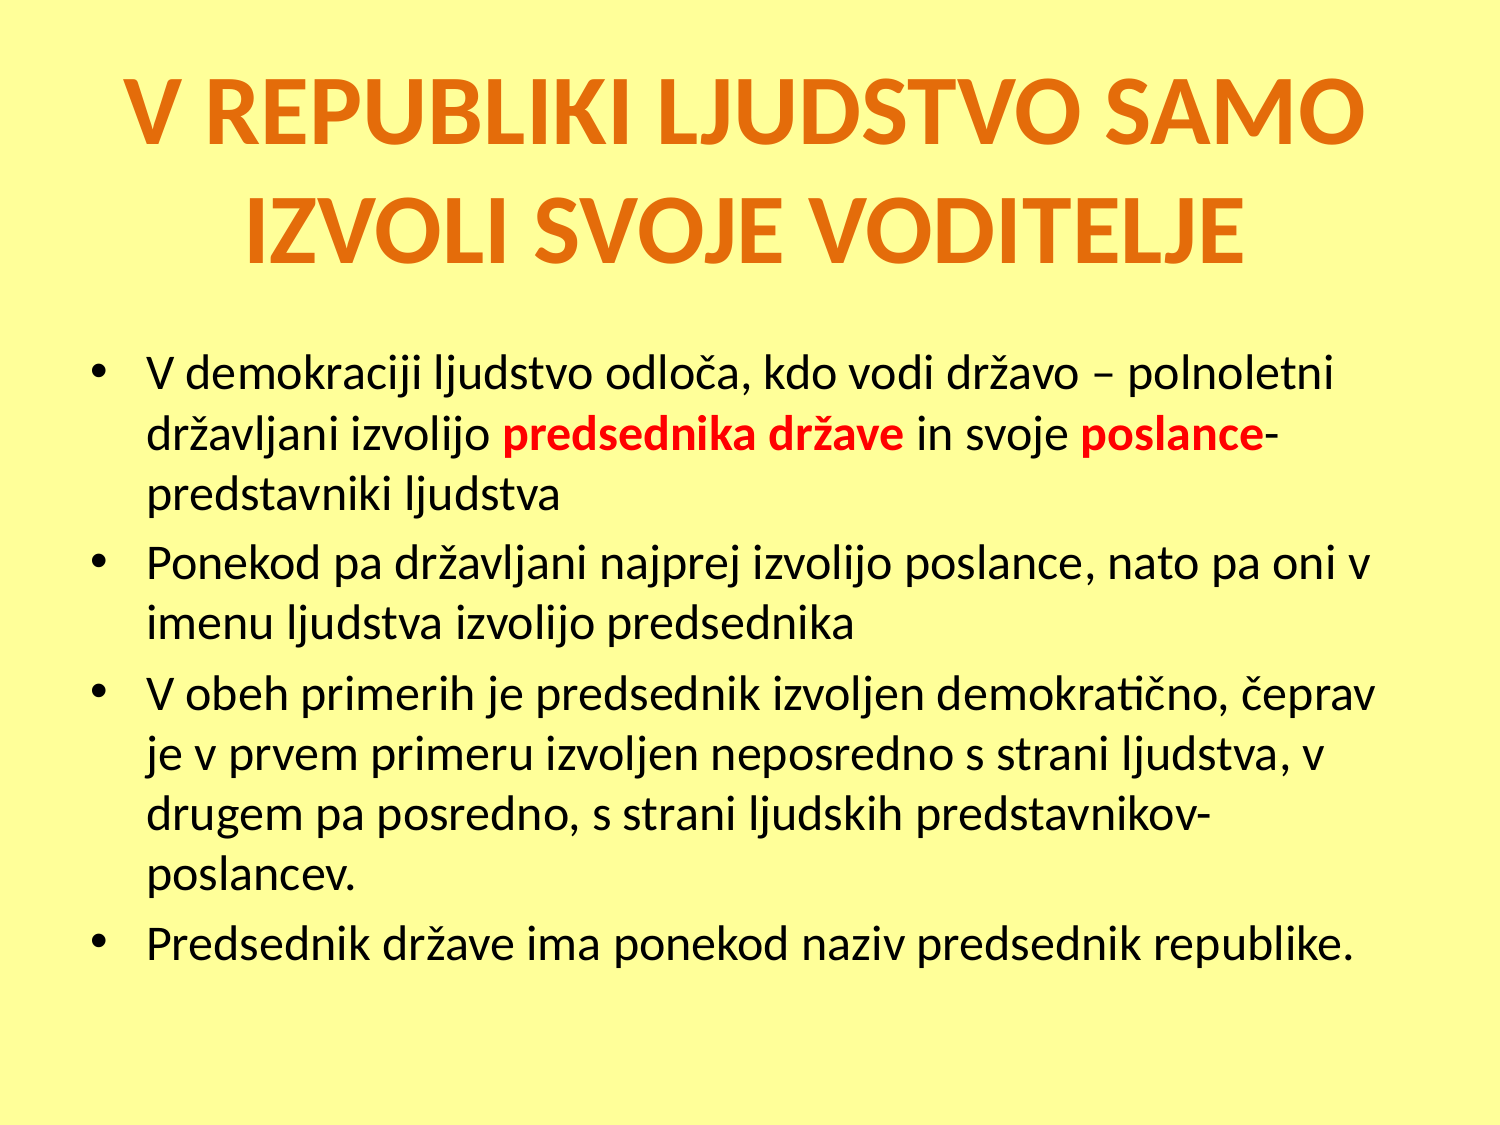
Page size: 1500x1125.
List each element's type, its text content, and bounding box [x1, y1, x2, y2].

title V REPUBLIKI LJUDSTVO SAMO IZVOLI SVOJE VODITELJE [70, 70, 1421, 258]
list V demokraciji ljudstvo odloča, kdo vodi državo – polnoletni državljani izvolijo predsednika države in svoje poslance-predstavniki ljudstva Ponekod pa državljani najprej izvolijo poslance, nato pa oni v imenu ljudstva izvolijo predsednika V obeh primerih je predsednik izvoljen demokratično, čeprav je v prvem primeru izvoljen neposredno s strani ljudstva, v drugem pa posredno, s strani ljudskih predstavnikov-poslancev. Predsednik države ima ponekod naziv predsednik republike. [75, 262, 1425, 1005]
